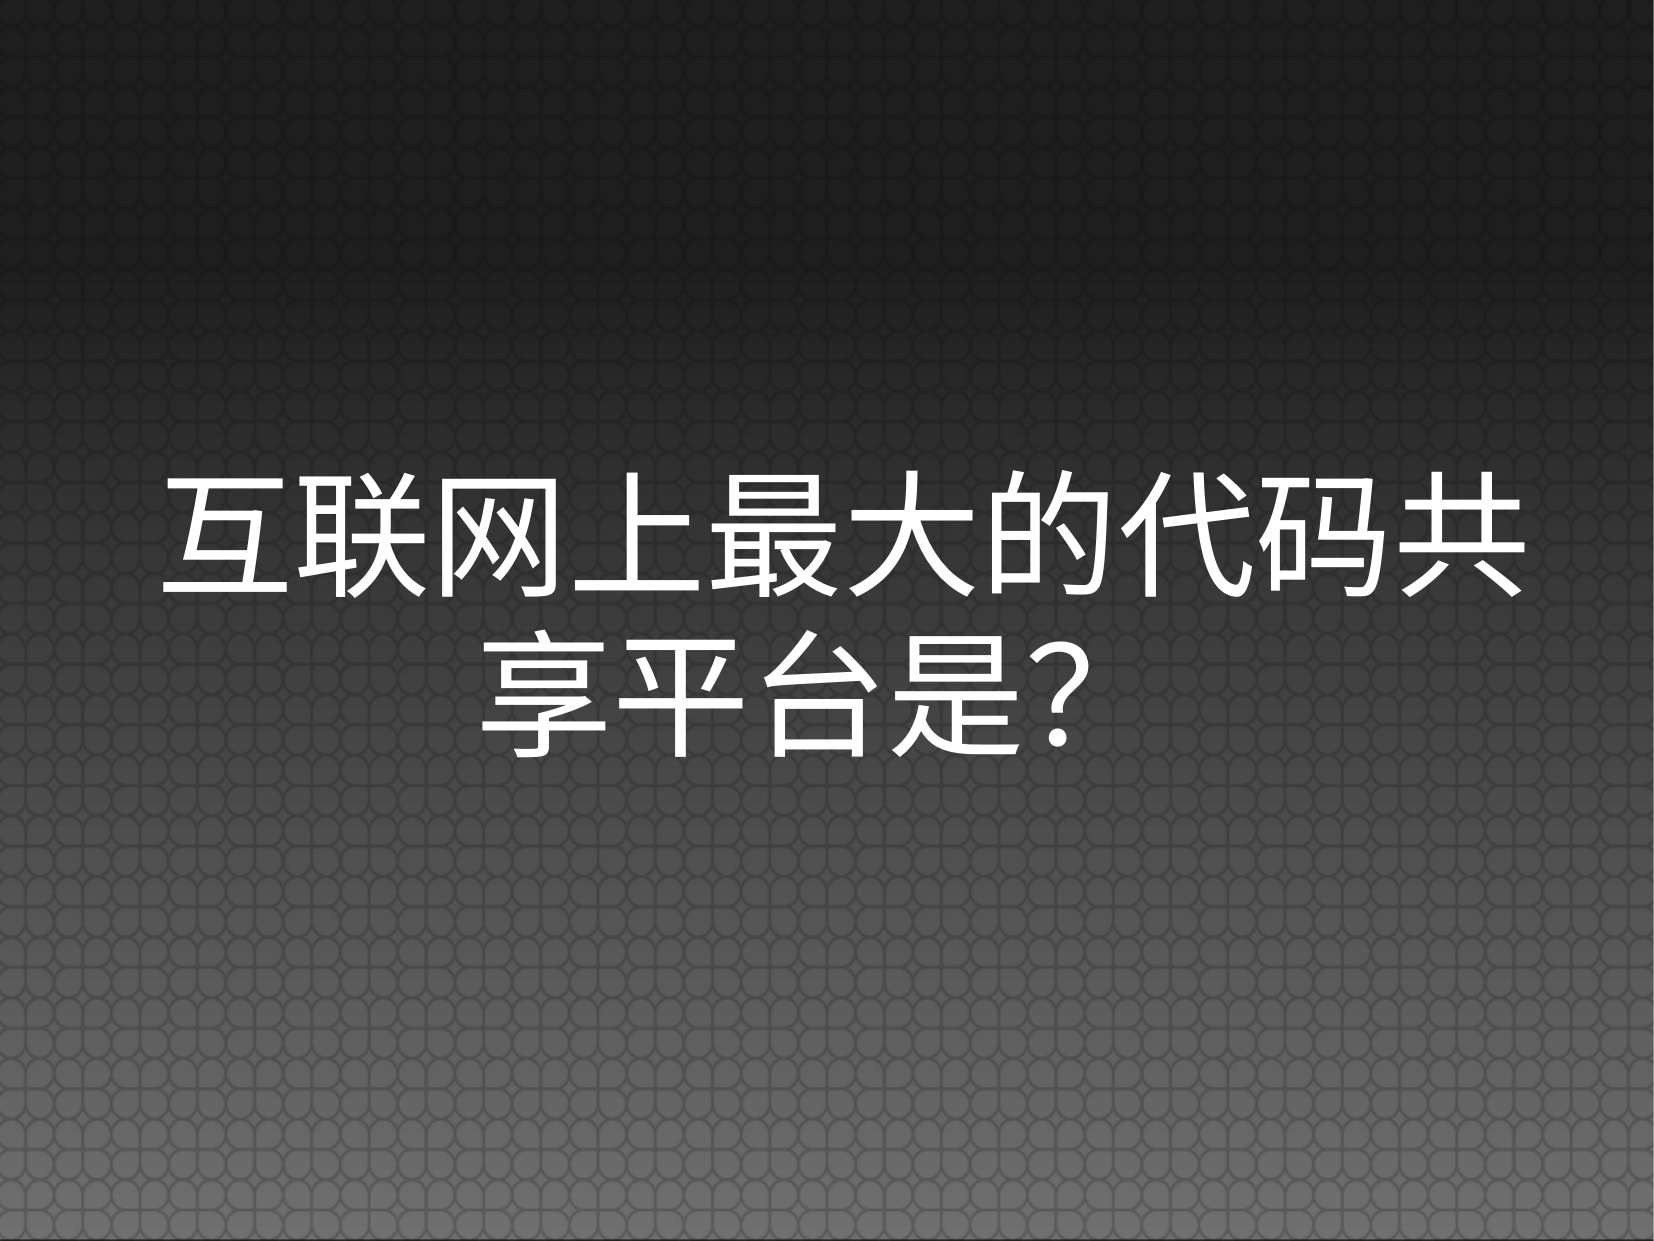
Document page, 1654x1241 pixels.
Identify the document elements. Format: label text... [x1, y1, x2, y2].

title 互联网上最大的代码共享平台是？ [75, 298, 1564, 940]
picture [0, 0, 1654, 1241]
